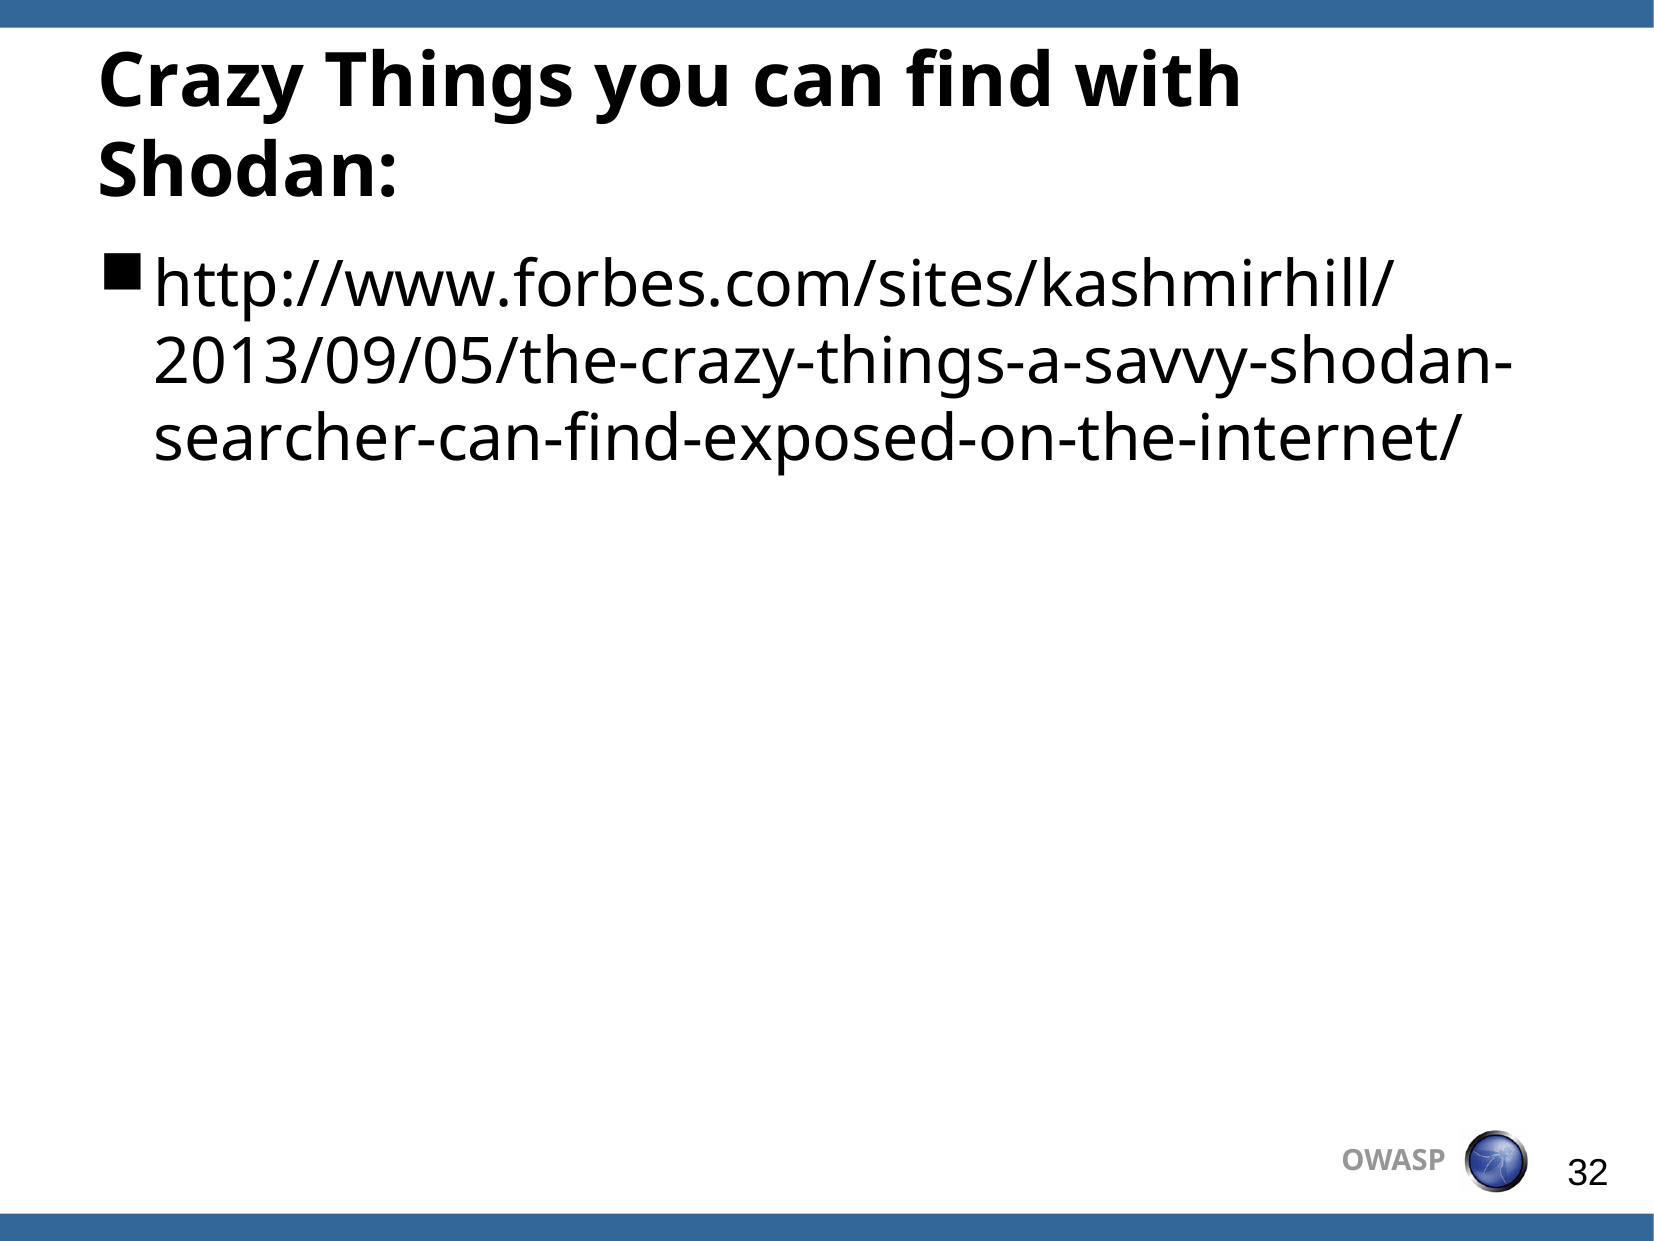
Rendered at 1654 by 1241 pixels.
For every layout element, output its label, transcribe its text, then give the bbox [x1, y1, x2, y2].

picture [1460, 1129, 1530, 1193]
list http://www.forbes.com/sites/kashmirhill/2013/09/05/the-crazy-things-a-savvy-shodan-searcher-can-find-exposed-on-the-internet/ [82, 234, 1571, 1108]
title Crazy Things you can find with Shodan: [82, 23, 1571, 220]
